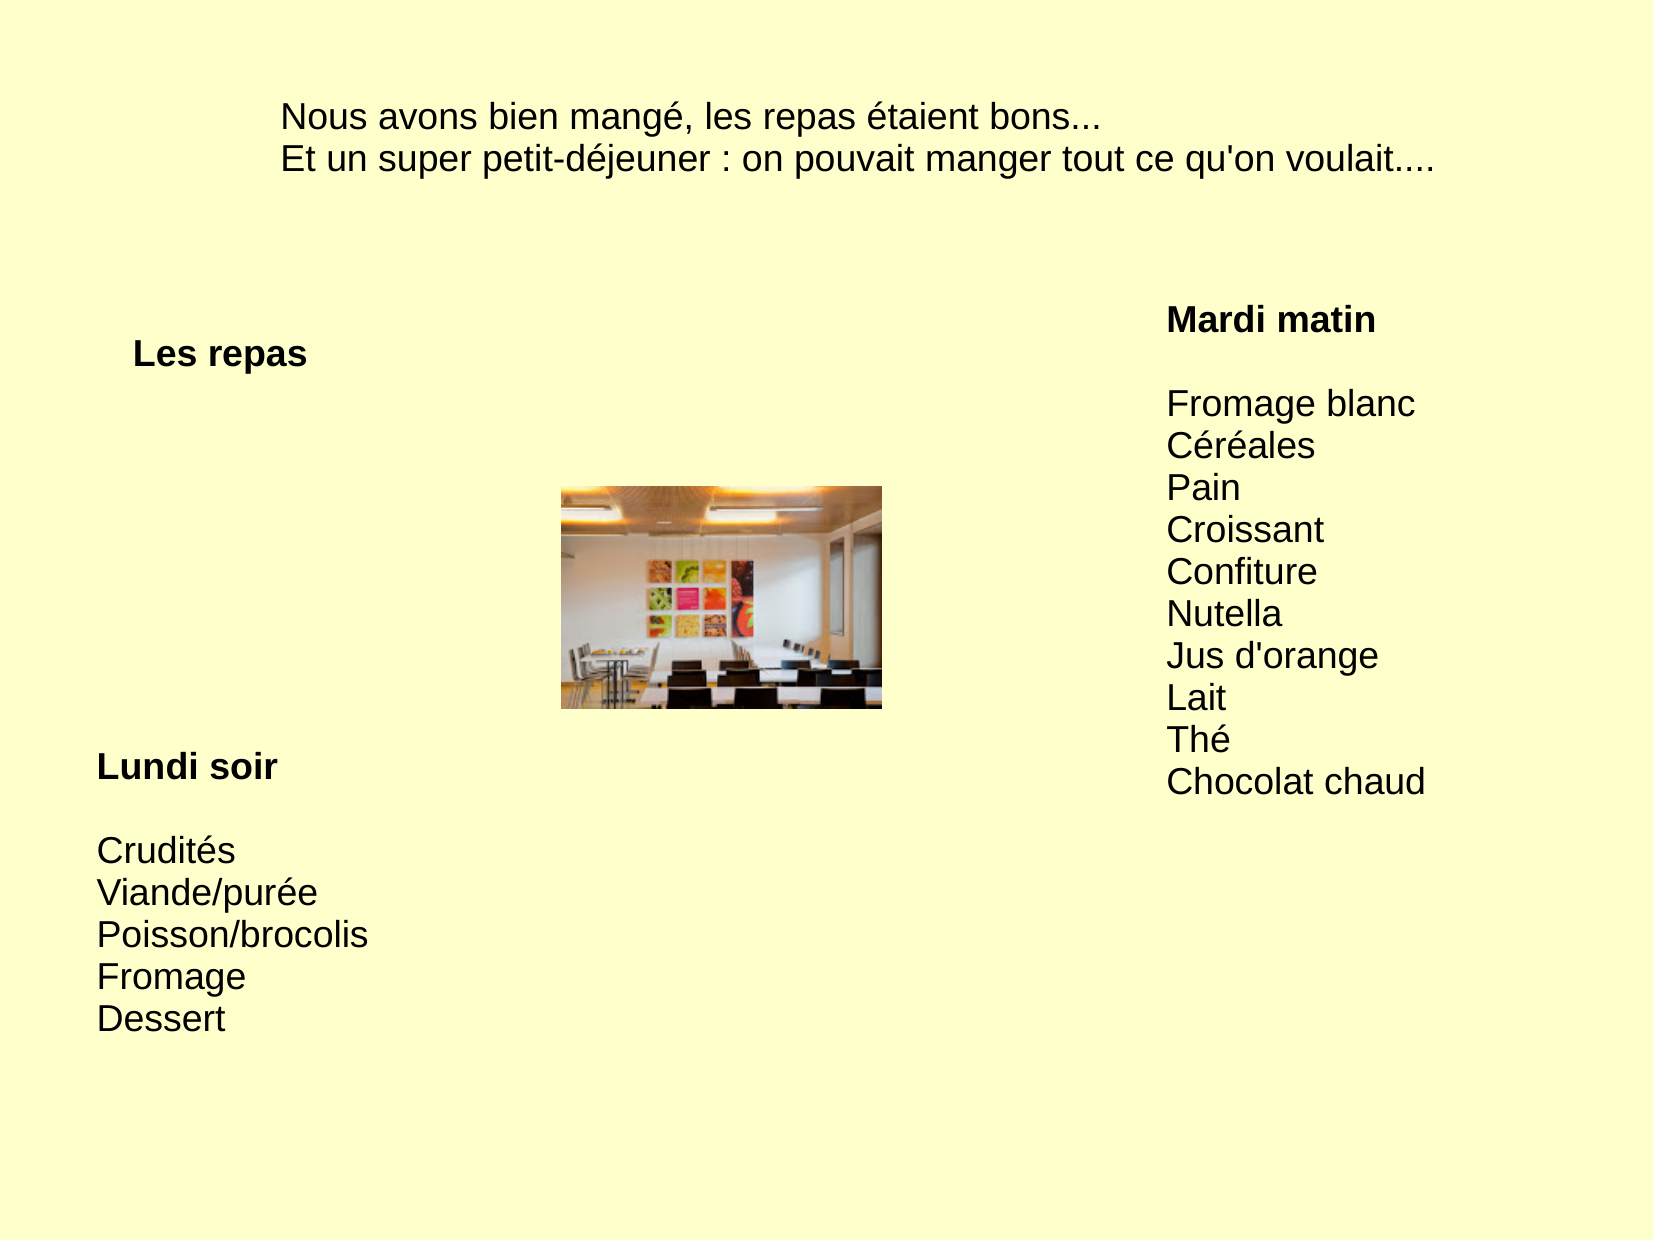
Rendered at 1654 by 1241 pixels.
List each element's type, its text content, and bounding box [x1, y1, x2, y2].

text_box Lundi soir Crudités Viande/purée Poisson/brocolis Fromage Dessert [81, 738, 384, 1049]
text_box Mardi matin Fromage blanc Céréales Pain Croissant Confiture Nutella Jus d'orange Lait Thé Chocolat chaud [1151, 291, 1506, 857]
text_box Nous avons bien mangé, les repas étaient bons... Et un super petit-déjeuner : on pouvait manger tout ce qu'on voulait.... [265, 88, 1477, 188]
picture [561, 486, 882, 709]
text_box Les repas [118, 324, 502, 383]
